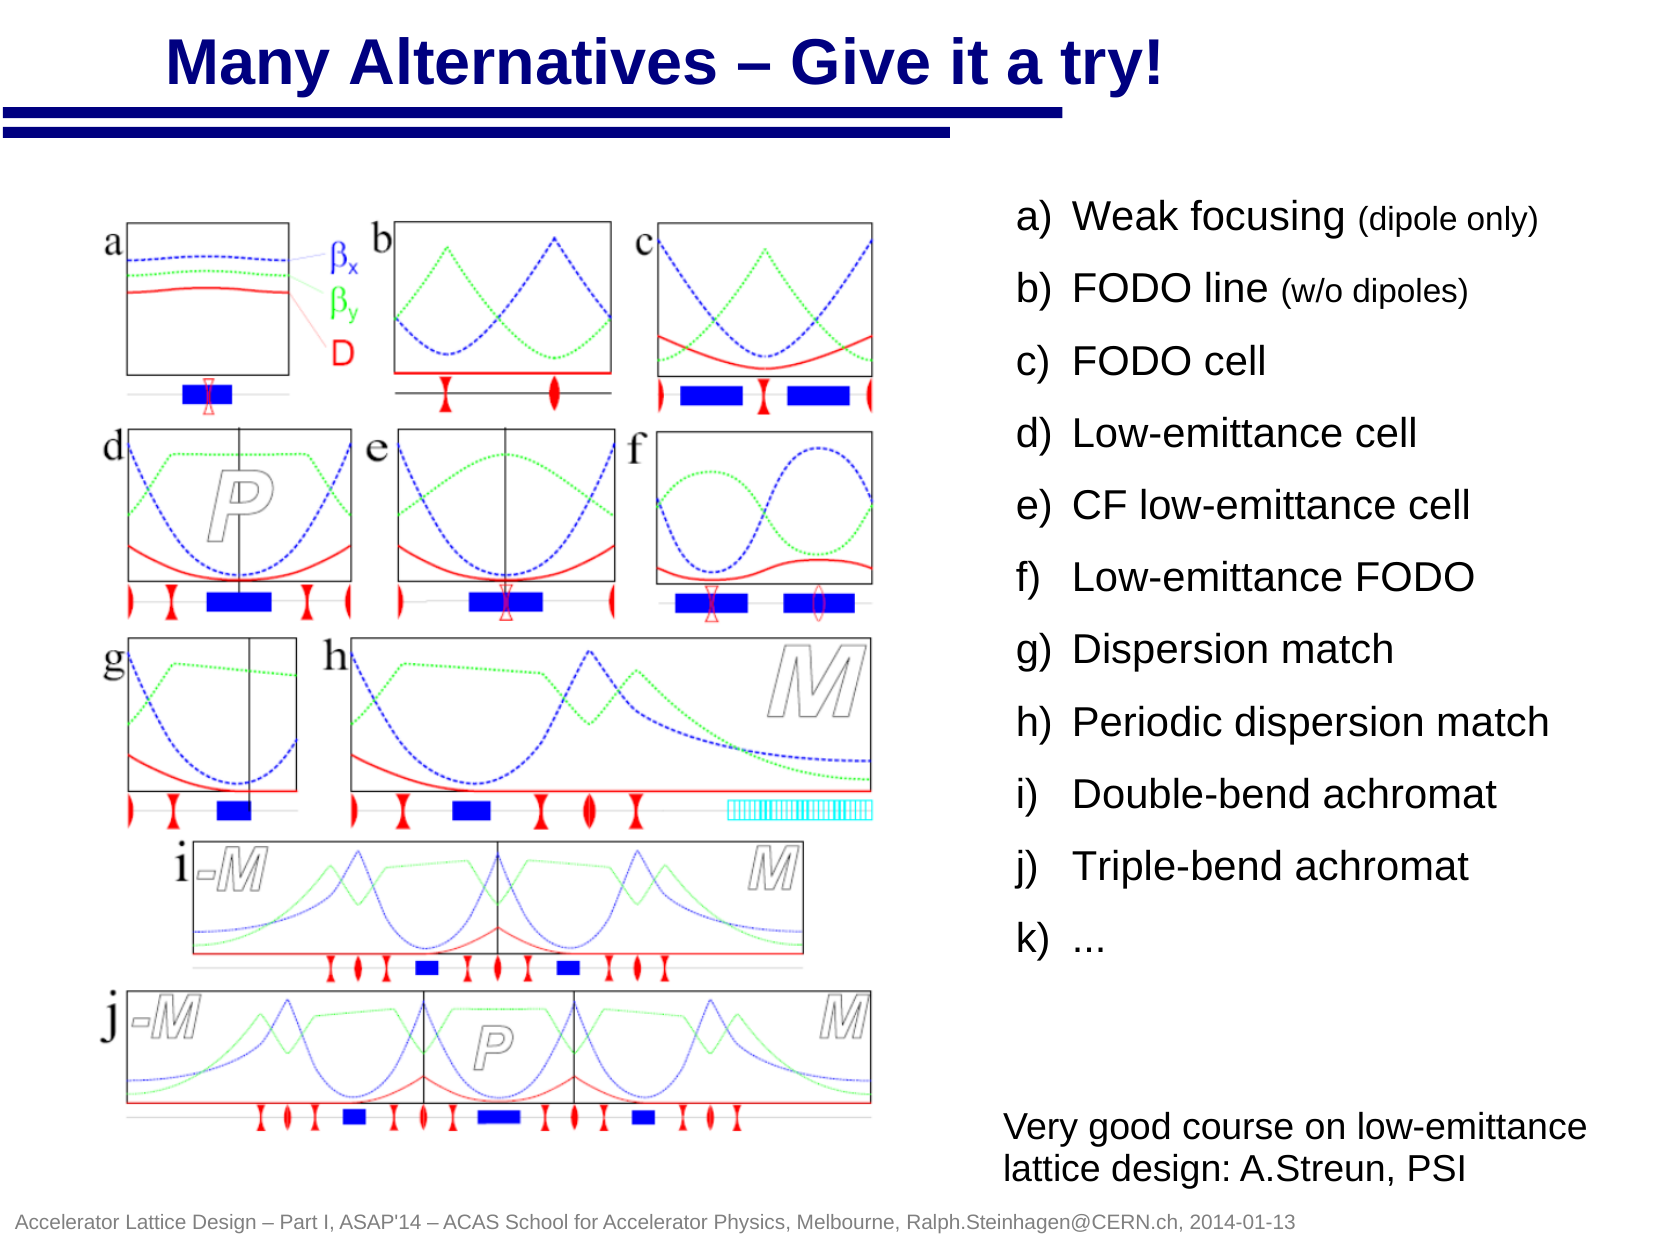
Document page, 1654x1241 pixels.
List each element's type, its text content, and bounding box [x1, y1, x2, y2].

picture [83, 200, 892, 1144]
list Weak focusing (dipole only) FODO line (w/o dipoles) FODO cell Low‐emittance cell CF low‐emittance cell Low‐emittance FODO Dispersion match Periodic dispersion match Double‐bend achromat Triple‐bend achromat ... [1015, 192, 1628, 1098]
text_box Very good course on low‐emittance lattice design: A.Streun, PSI [988, 1098, 1642, 1205]
title Many Alternatives – Give it a try! [165, 0, 1323, 124]
